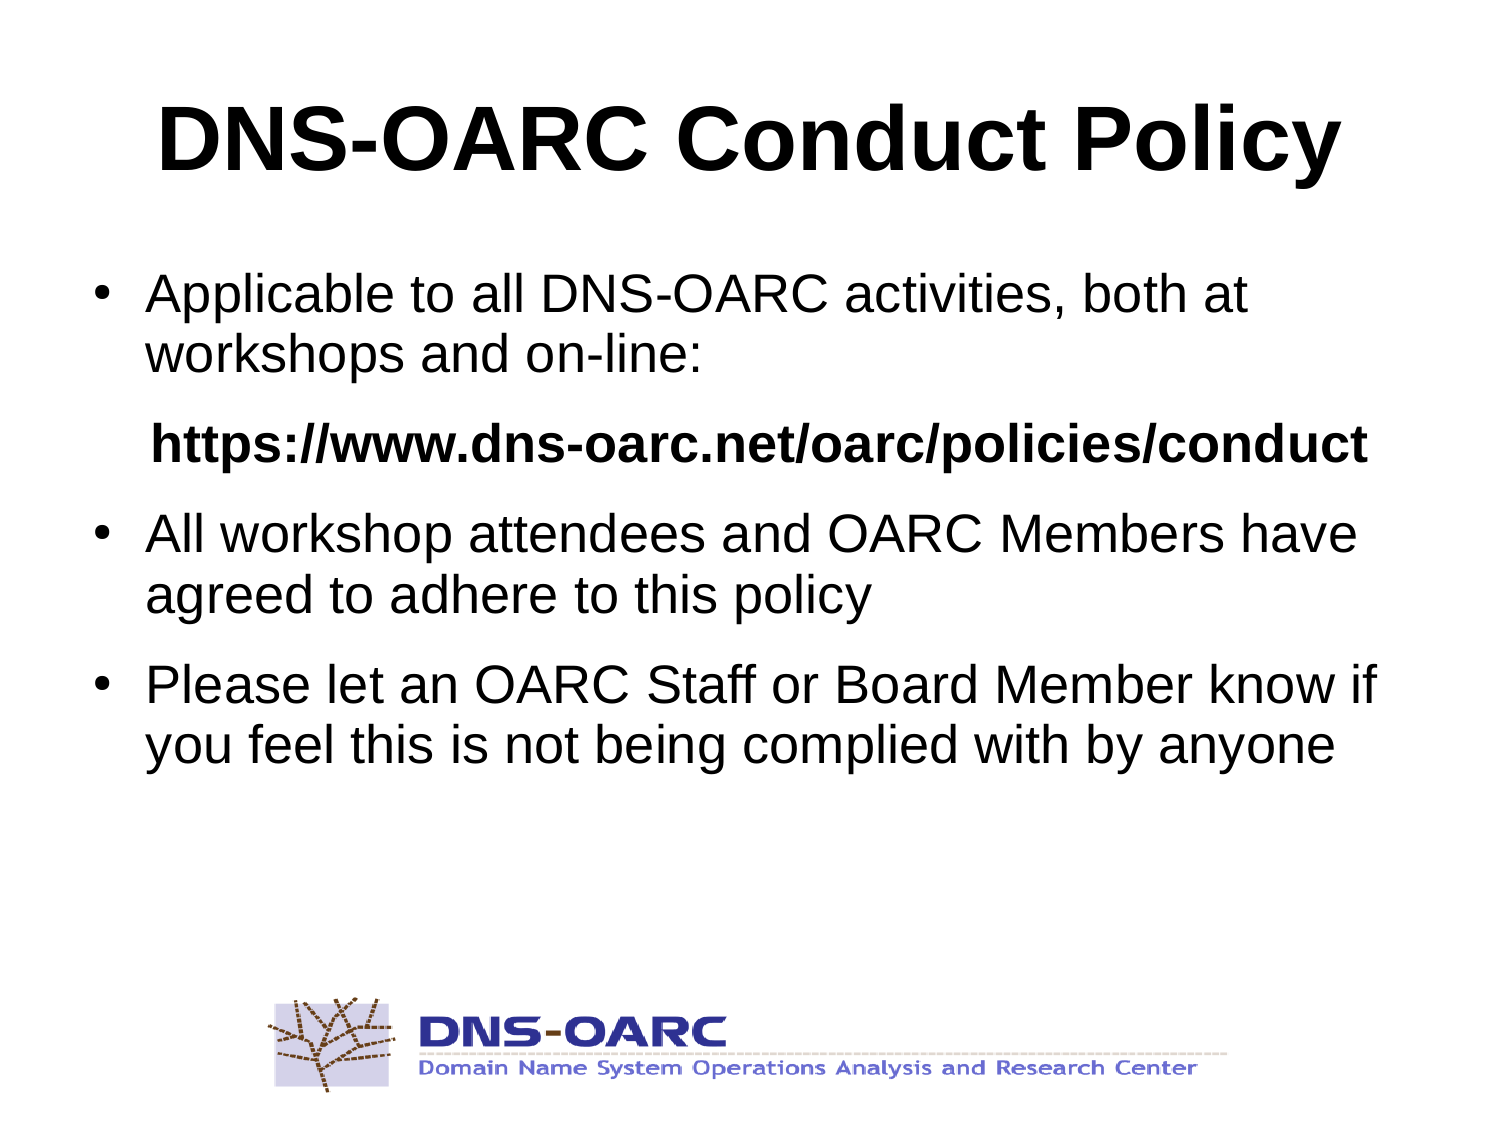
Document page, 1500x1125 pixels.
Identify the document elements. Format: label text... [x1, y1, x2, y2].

list Applicable to all DNS-OARC activities, both at workshops and on-line: https://www.dns-oarc.net/oarc/policies/conduct All workshop attendees and OARC Members have agreed to adhere to this policy Please let an OARC Staff or Board Member know if you feel this is not being complied with by anyone [75, 263, 1425, 916]
picture [214, 991, 1259, 1099]
title DNS-OARC Conduct Policy [75, 44, 1425, 233]
